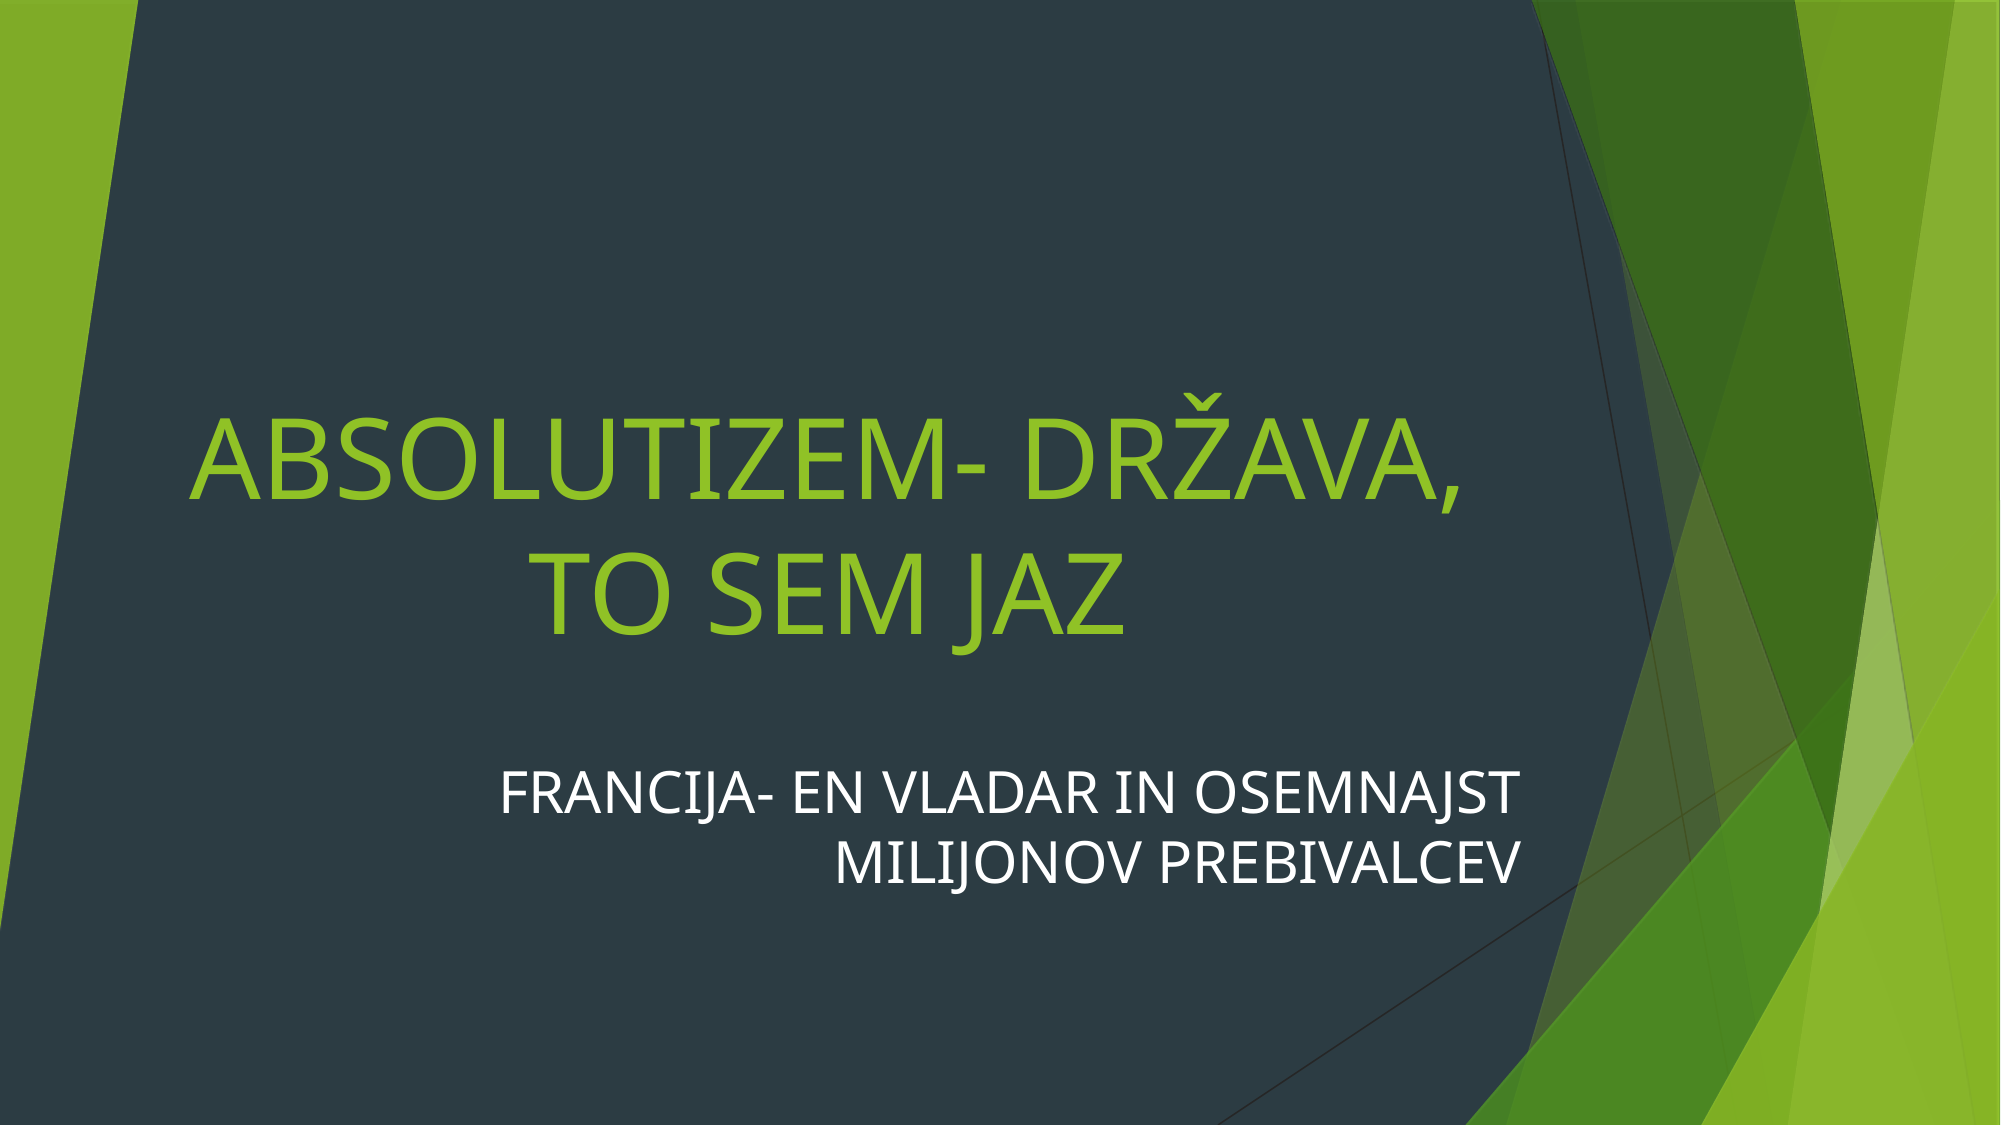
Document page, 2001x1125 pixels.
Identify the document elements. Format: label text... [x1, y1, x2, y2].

title ABSOLUTIZEM- DRŽAVA, TO SEM JAZ [135, 305, 1522, 665]
subtitle FRANCIJA- EN VLADAR IN OSEMNAJST MILIJONOV PREBIVALCEV [262, 747, 1537, 1093]
